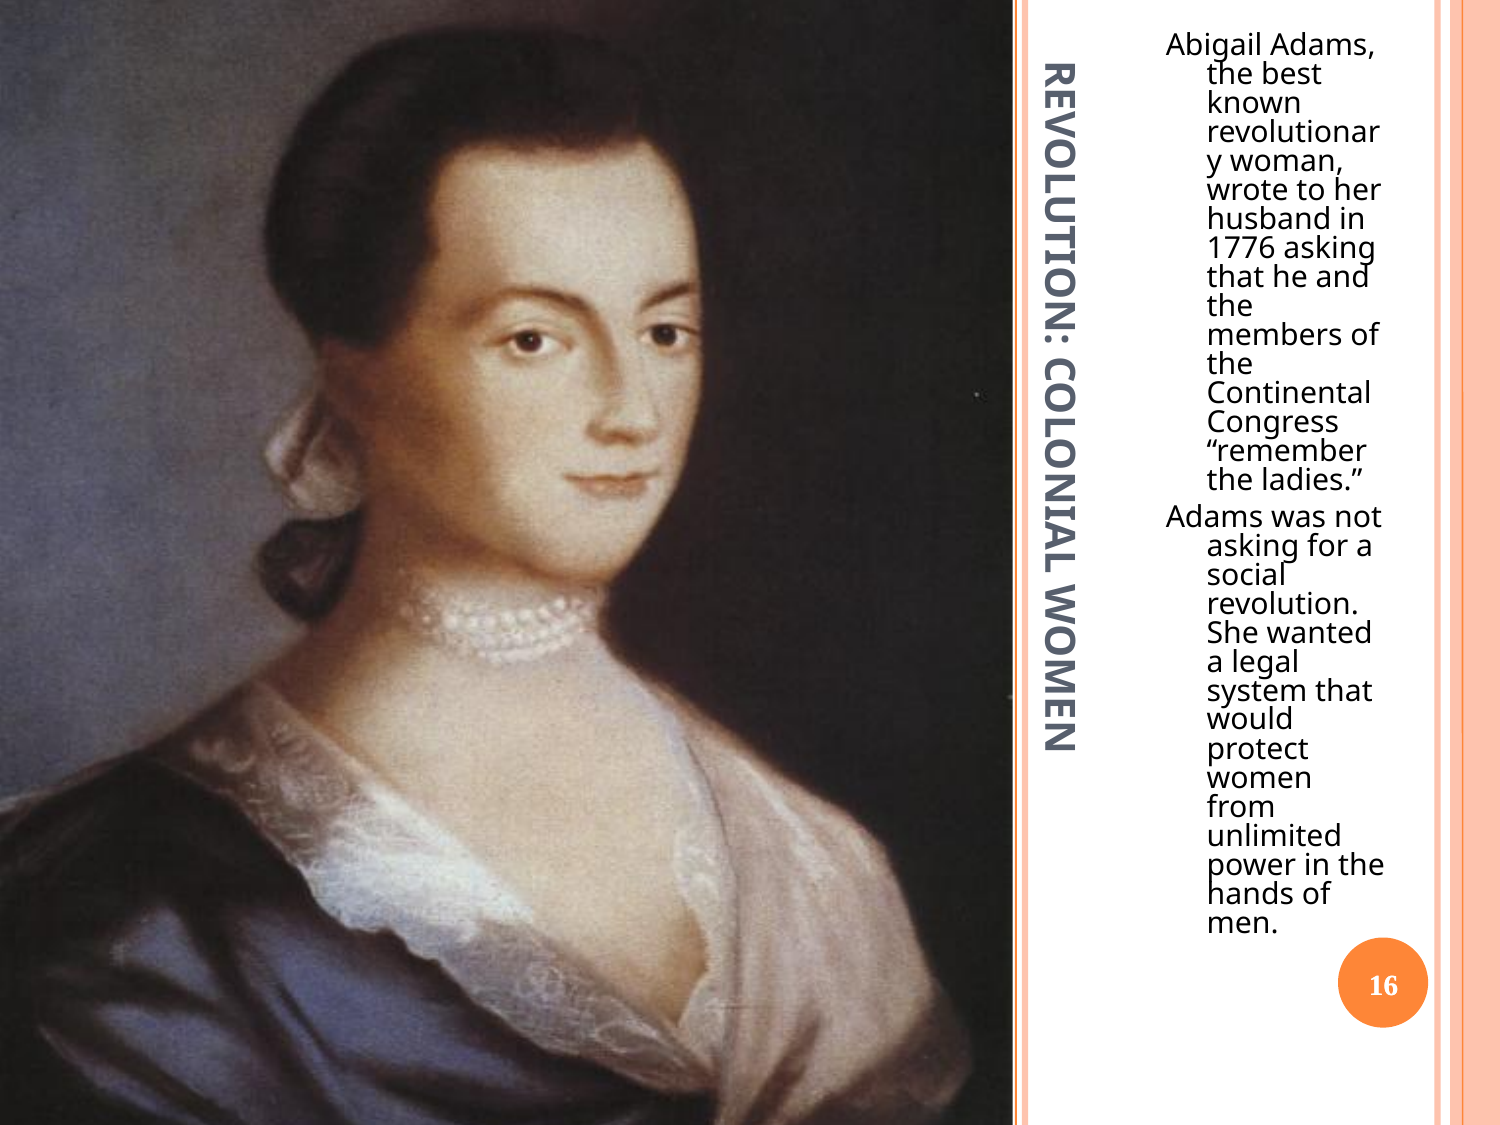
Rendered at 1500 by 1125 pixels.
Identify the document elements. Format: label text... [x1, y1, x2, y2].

list Abigail Adams, the best known revolutionary woman, wrote to her husband in 1776 asking that he and the members of the Continental Congress “remember the ladies.” Adams was not asking for a social revolution. She wanted a legal system that would protect women from unlimited power in the hands of men. [1109, 24, 1401, 963]
text_box [1333, 940, 1434, 1027]
picture [0, 0, 1013, 1125]
title Revolution: Colonial Women [1029, 45, 1105, 1081]
